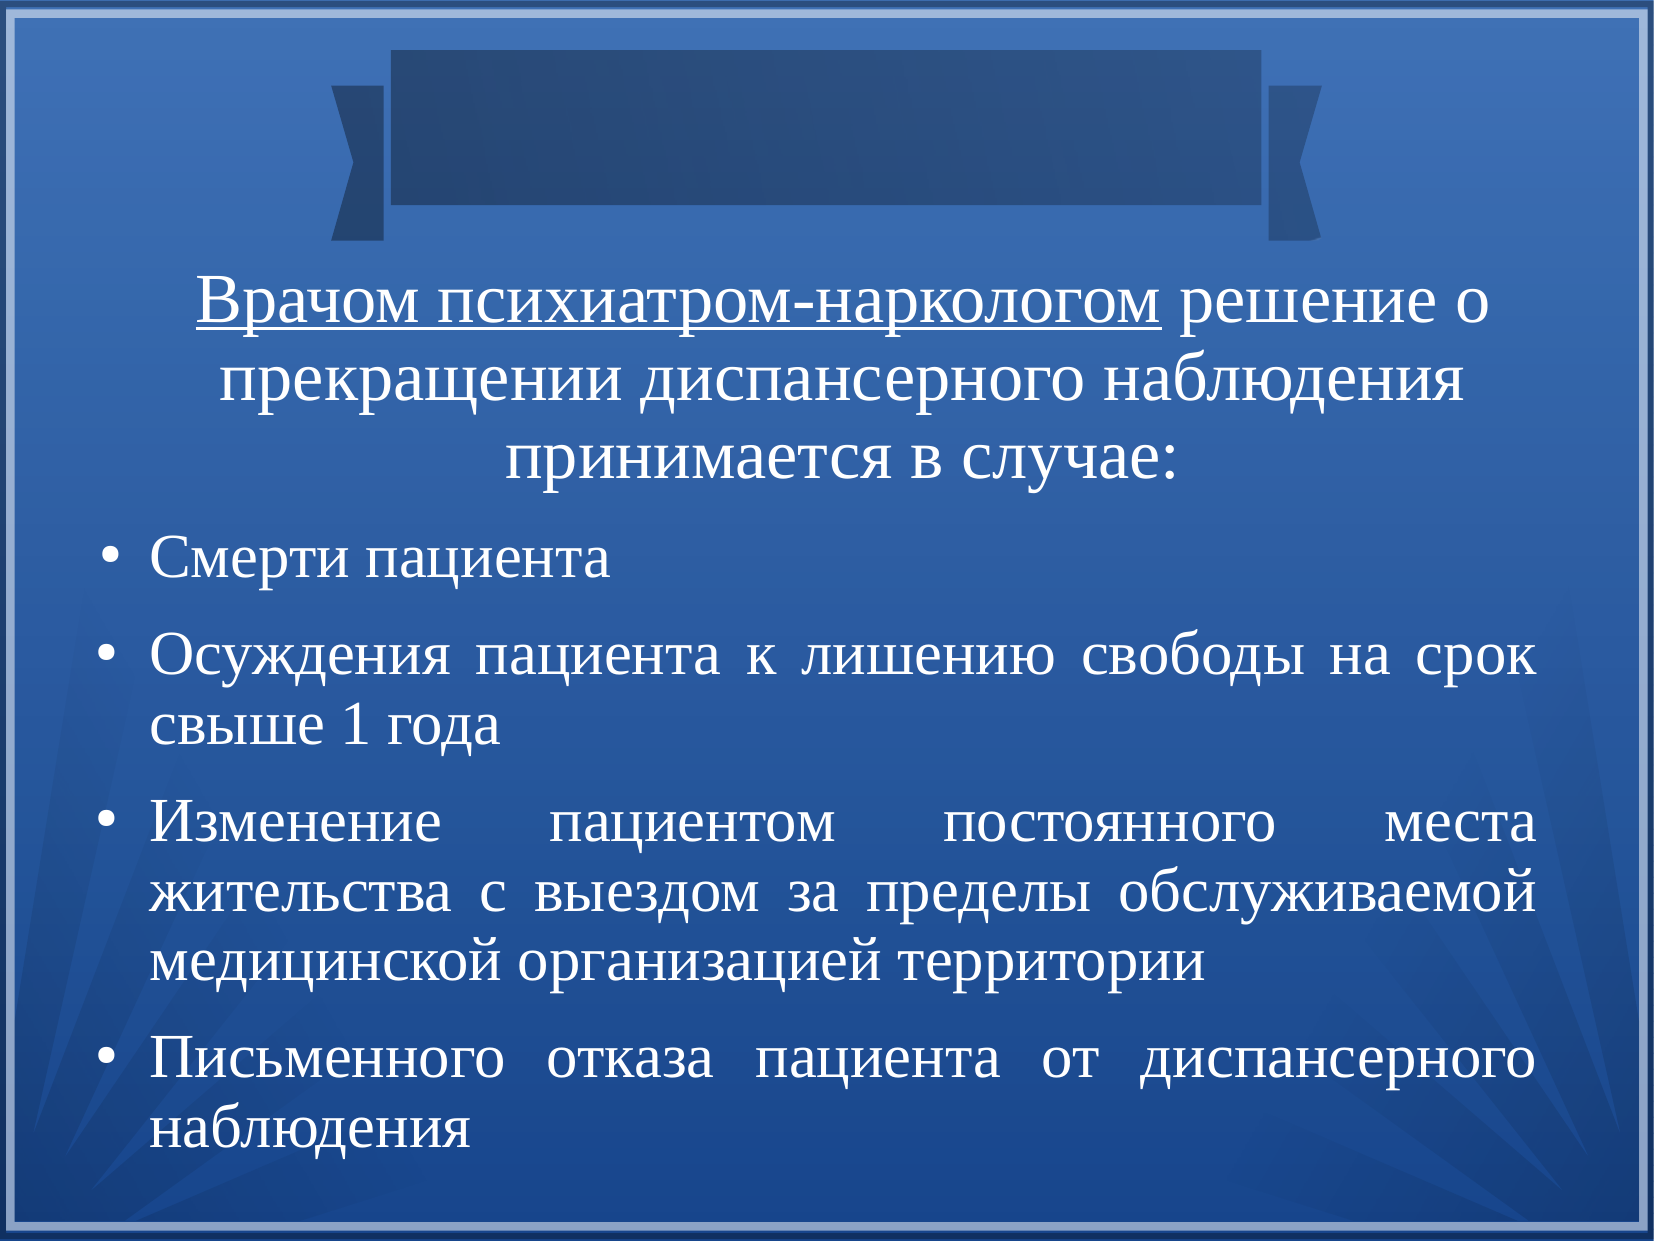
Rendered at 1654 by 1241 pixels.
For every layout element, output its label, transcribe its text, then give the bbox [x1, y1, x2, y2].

list Врачом психиатром-наркологом решение о прекращении диспансерного наблюдения принимается в случае: Смерти пациента Осуждения пациента к лишению свободы на срок свыше 1 года Изменение пациентом постоянного места жительства с выездом за пределы обслуживаемой медицинской организацией территории Письменного отказа пациента от диспансерного наблюдения [82, 259, 1538, 1180]
